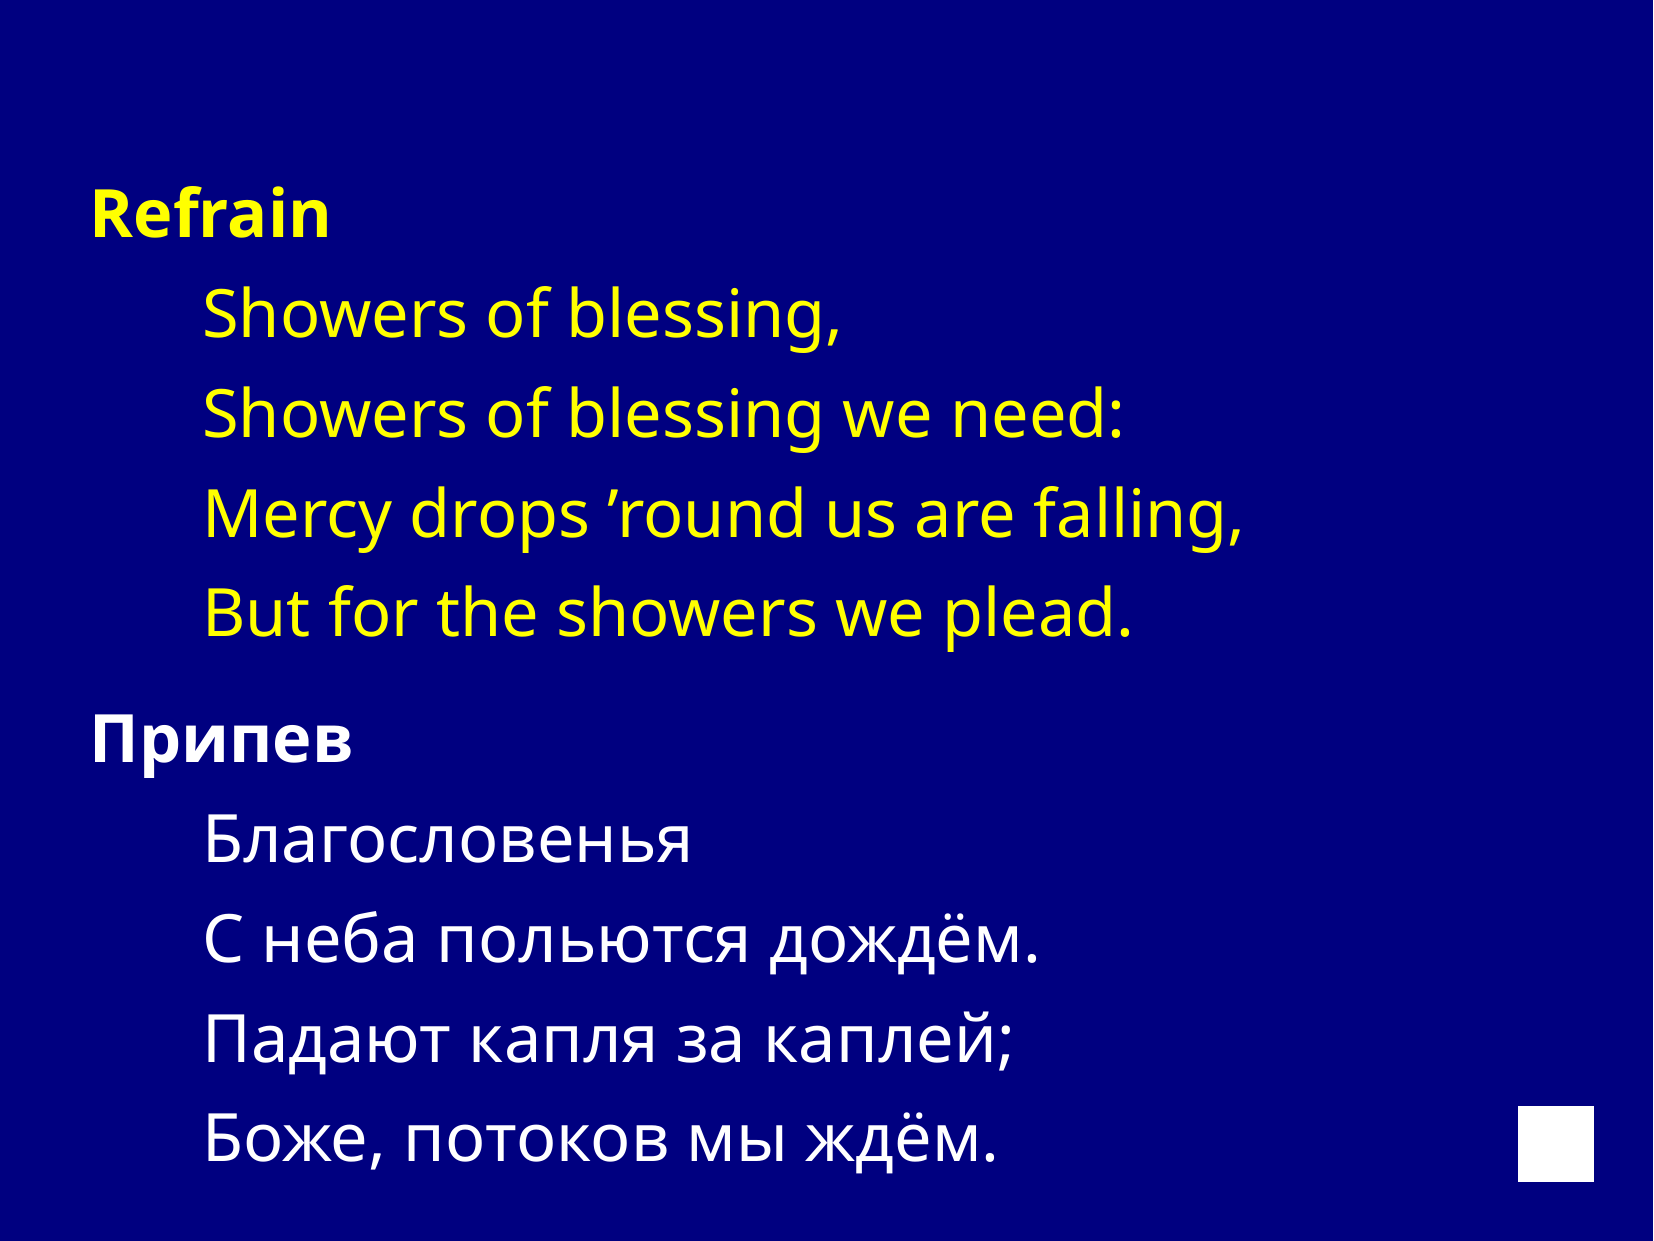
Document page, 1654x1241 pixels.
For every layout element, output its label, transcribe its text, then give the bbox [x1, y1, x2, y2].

text_box [1518, 1106, 1594, 1182]
text_box Припев Благословенья С неба польются дождём. Падают капля за каплей; Боже, потоков мы ждём. [75, 675, 1576, 1163]
text_box Refrain Showers of blessing, Showers of blessing we need: Mercy drops ’round us are falling, But for the showers we plead. [75, 150, 1576, 638]
